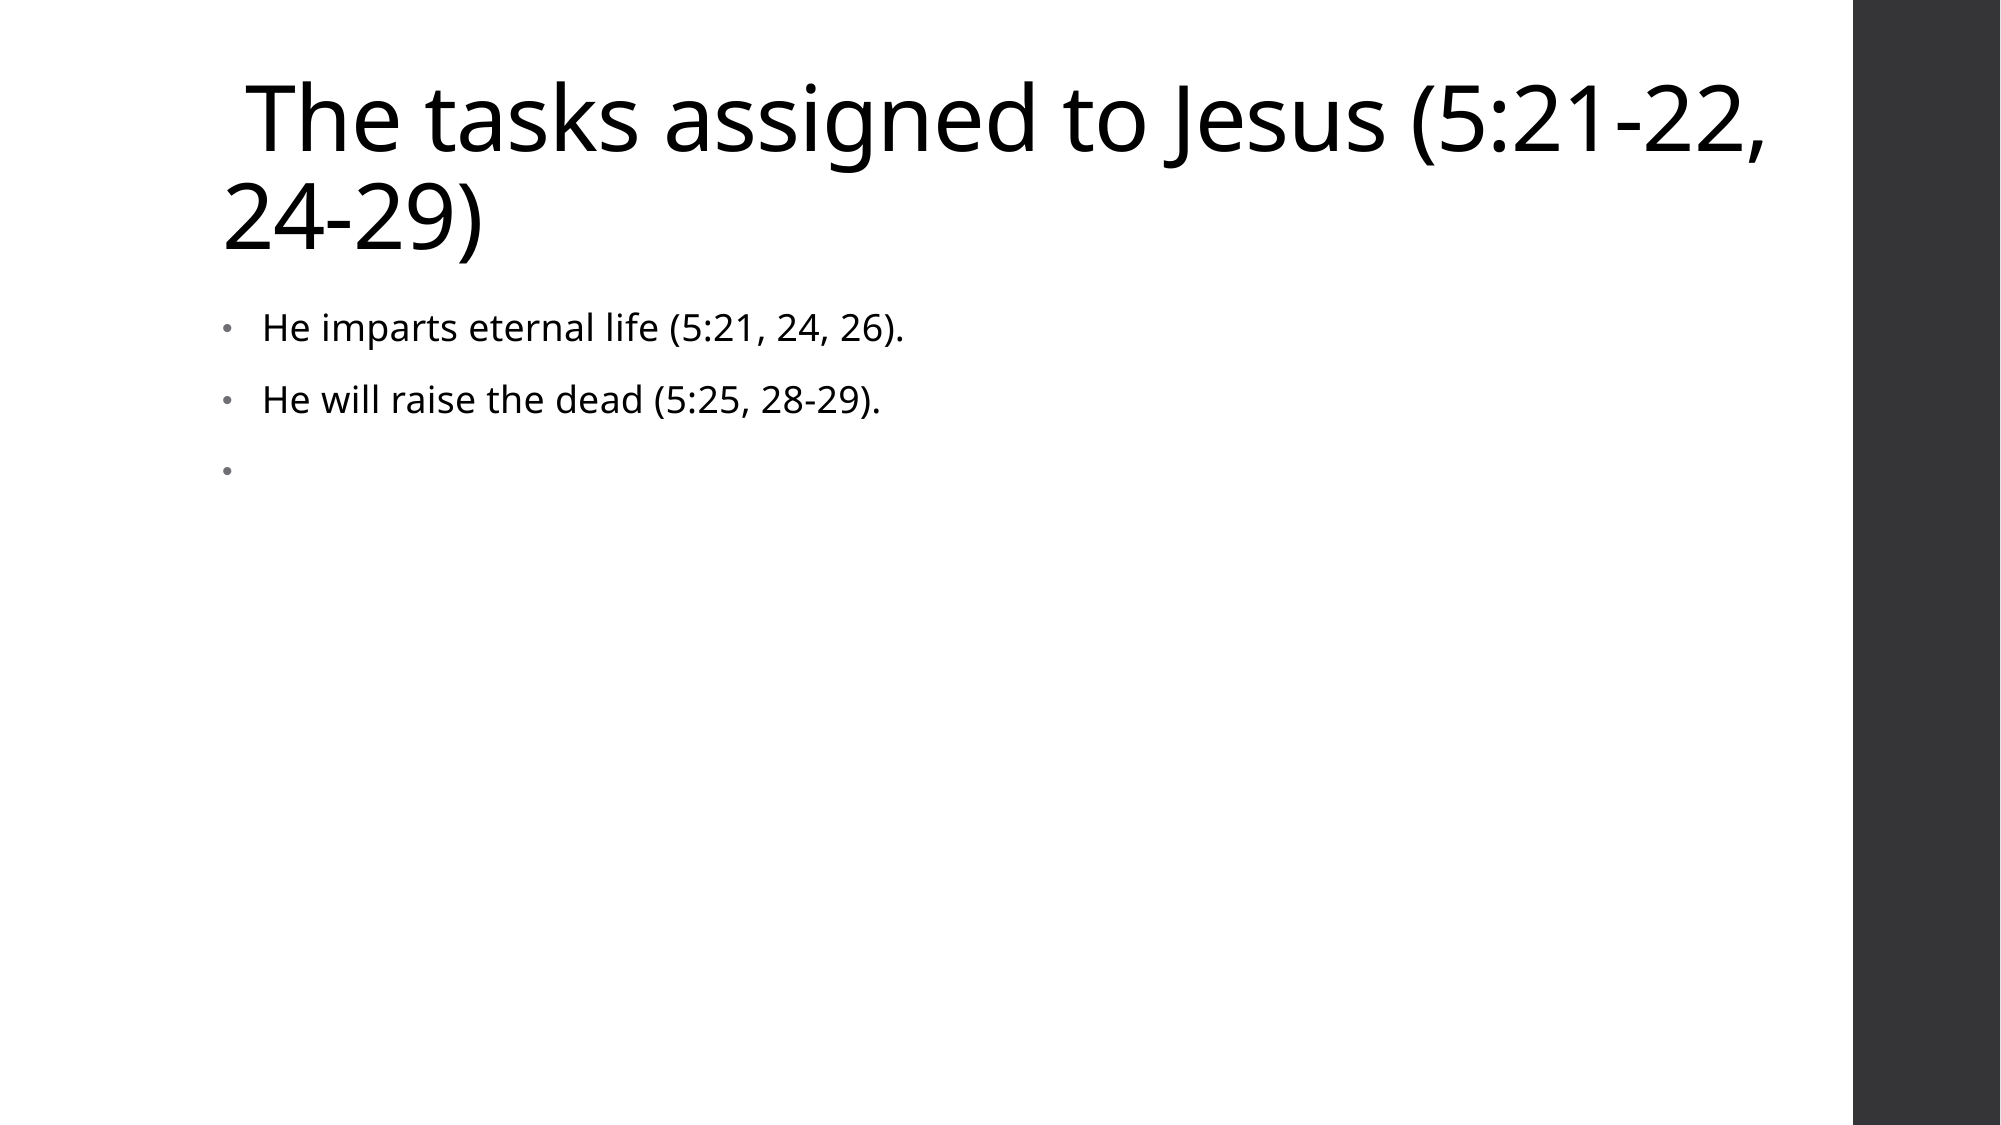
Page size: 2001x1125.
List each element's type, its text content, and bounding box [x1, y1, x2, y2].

title The tasks assigned to Jesus (5:21-22, 24-29) [206, 60, 1797, 278]
list He imparts eternal life (5:21, 24, 26). He will raise the dead (5:25, 28-29). [206, 299, 1617, 1014]
